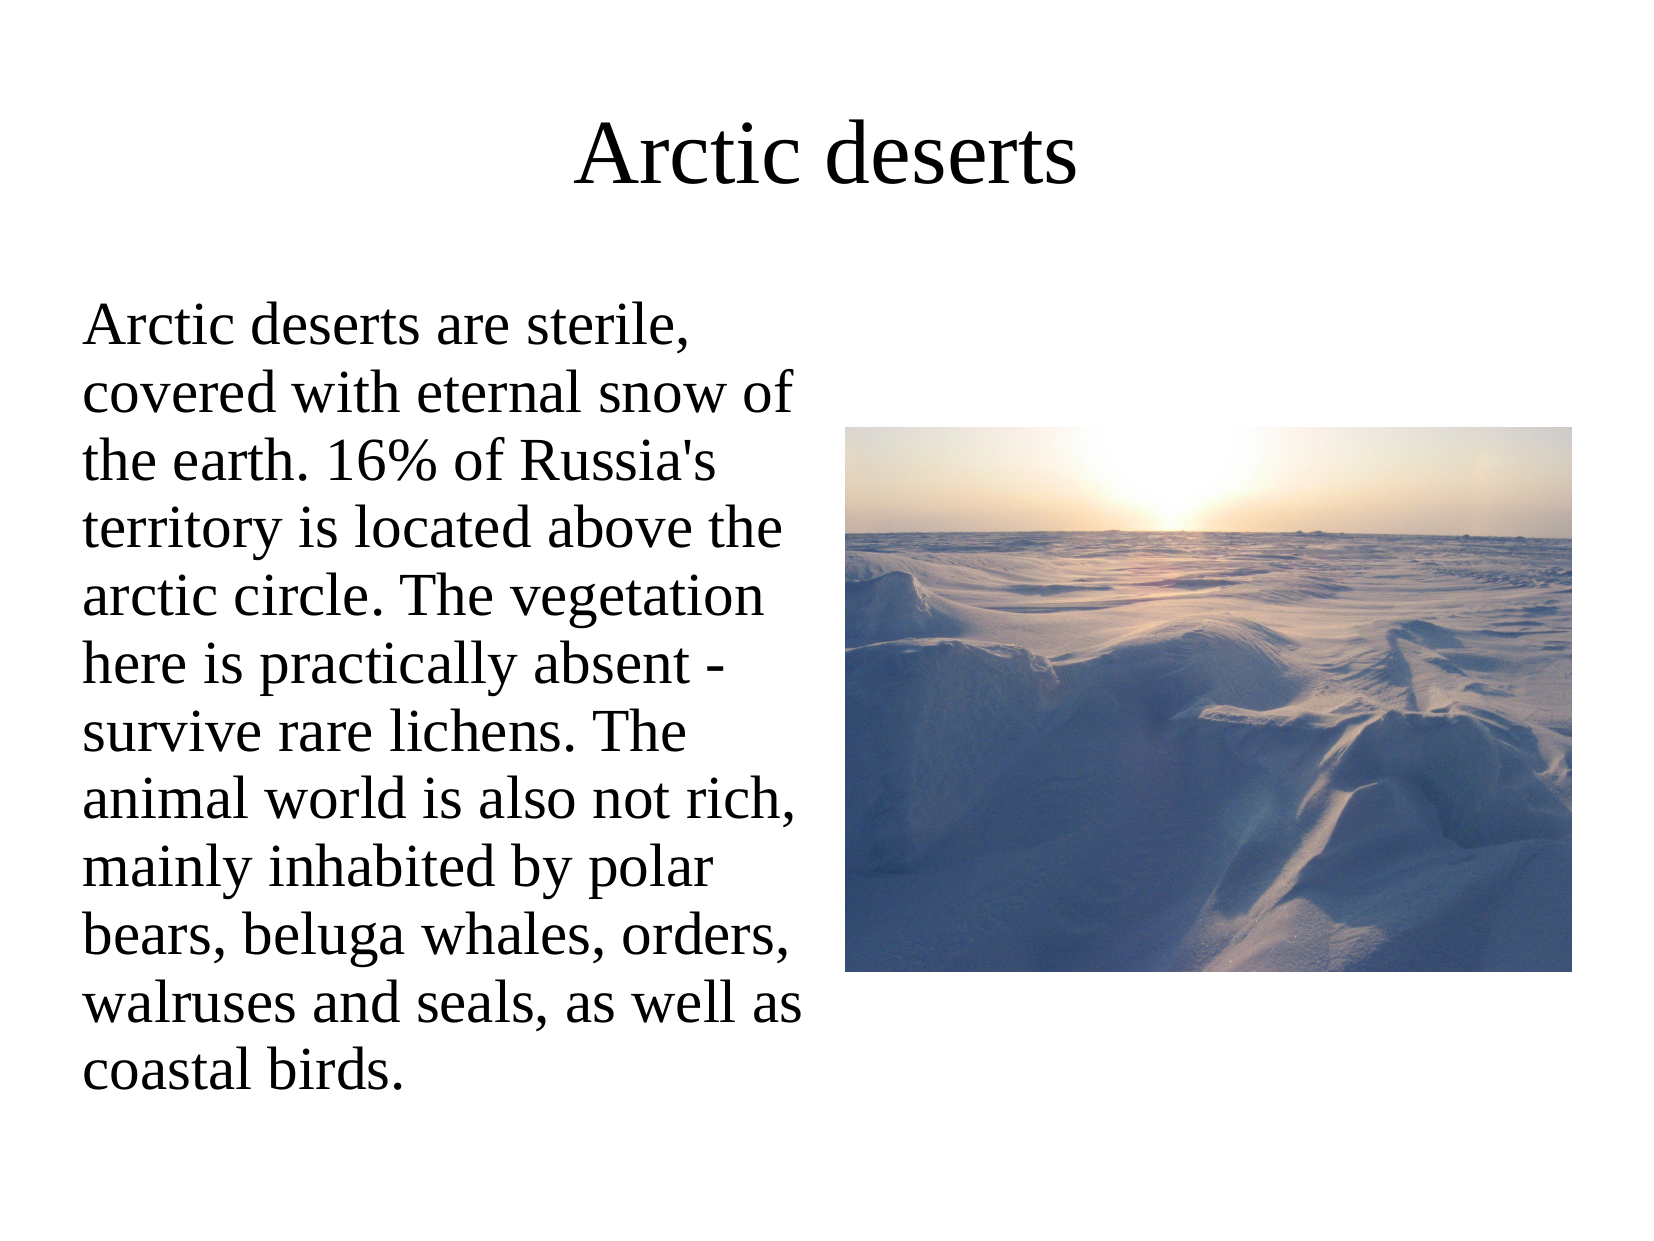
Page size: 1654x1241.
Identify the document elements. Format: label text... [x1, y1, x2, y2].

list Arctic deserts are sterile, covered with eternal snow of the earth. 16% of Russia's territory is located above the arctic circle. The vegetation here is practically absent - survive rare lichens. The animal world is also not rich, mainly inhabited by polar bears, beluga whales, orders, walruses and seals, as well as coastal birds. [82, 290, 809, 1109]
picture [845, 427, 1572, 972]
title Arctic deserts [82, 49, 1571, 257]
